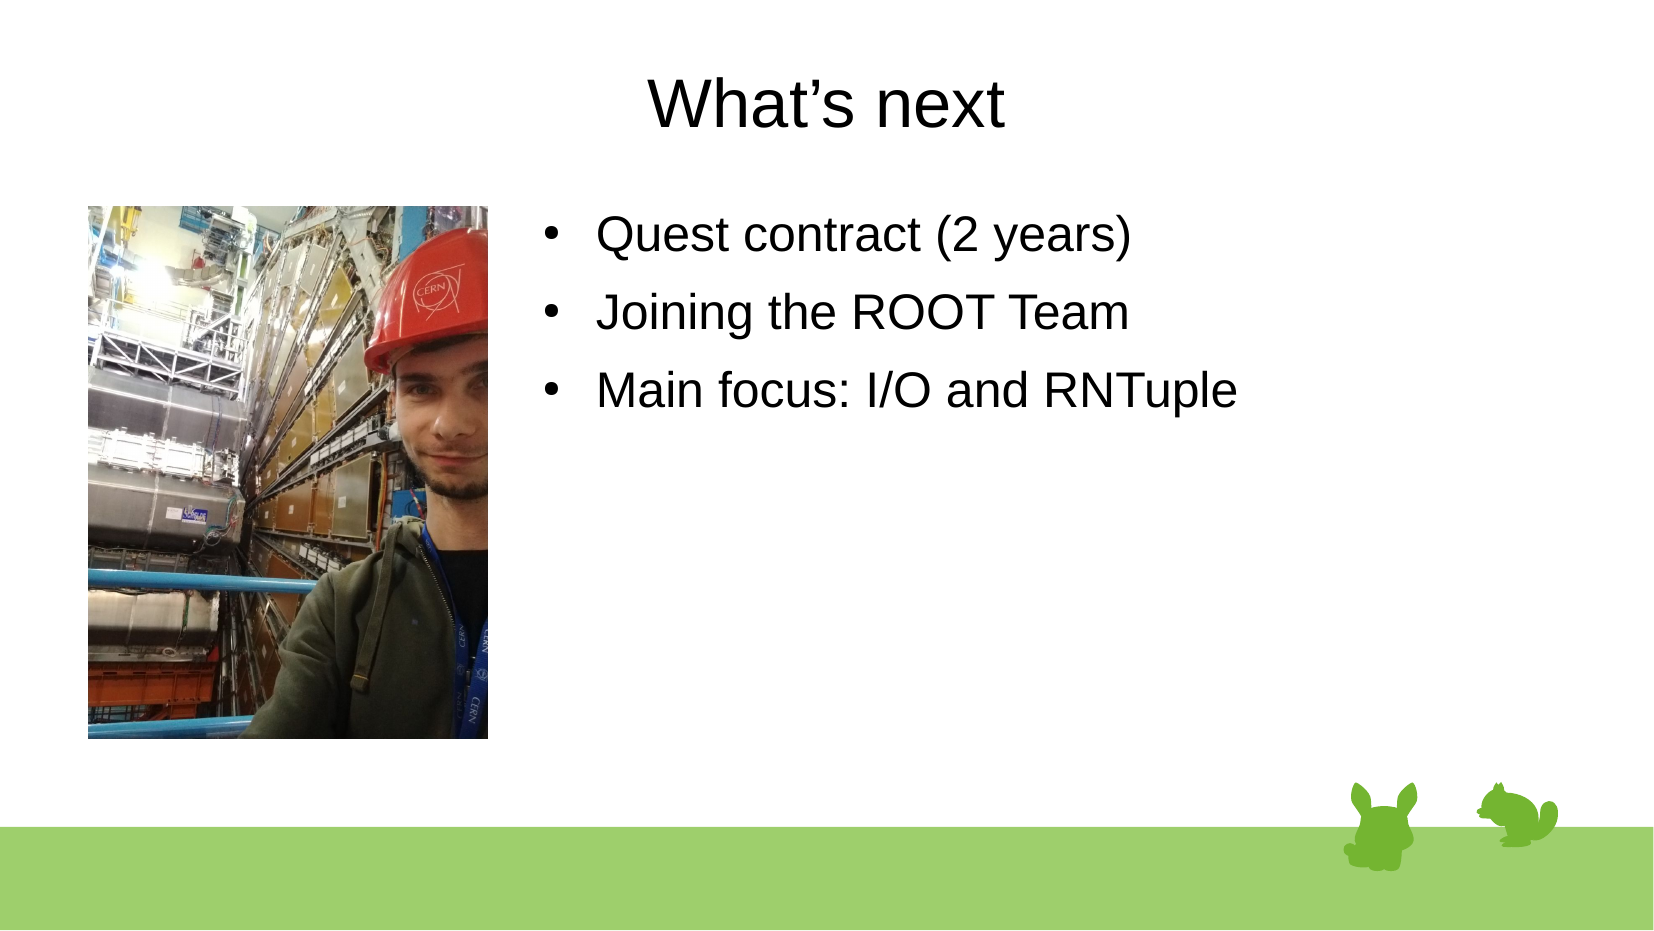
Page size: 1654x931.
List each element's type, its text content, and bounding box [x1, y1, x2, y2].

title What’s next [88, 29, 1565, 178]
picture [88, 206, 488, 739]
list Quest contract (2 years) Joining the ROOT Team Main focus: I/O and RNTuple [525, 206, 1566, 739]
